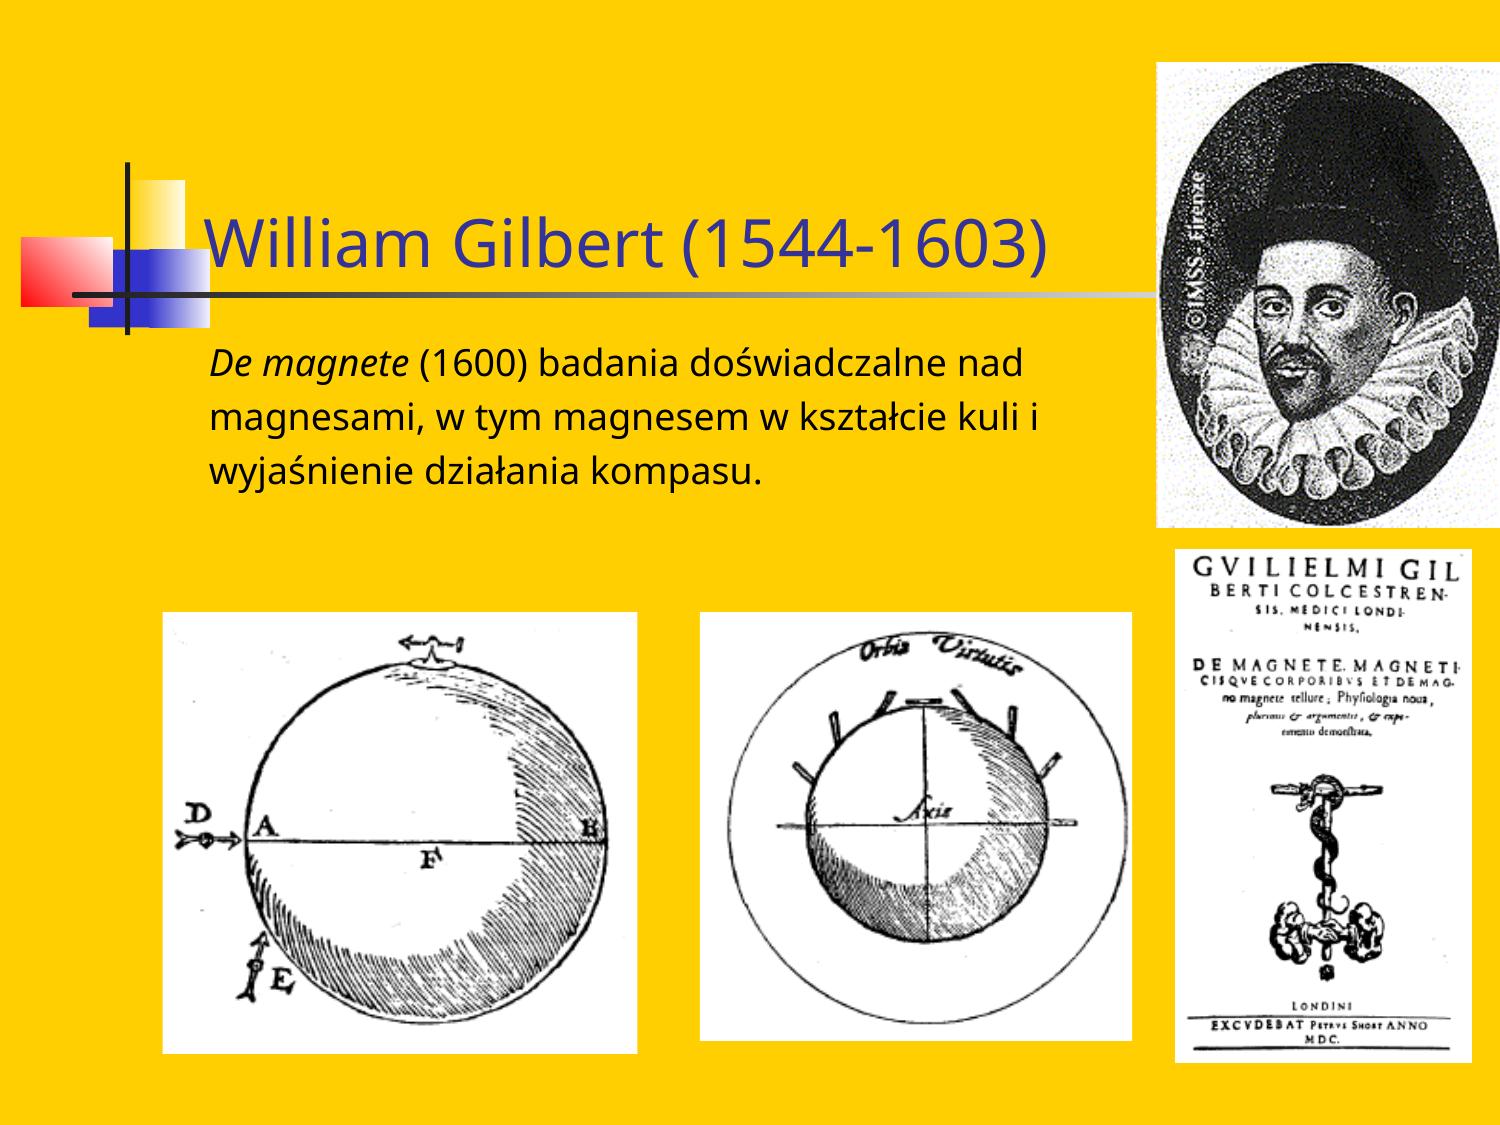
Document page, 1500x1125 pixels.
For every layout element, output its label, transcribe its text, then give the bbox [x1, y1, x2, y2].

picture [699, 612, 1133, 1041]
picture [1175, 549, 1472, 1063]
list De magnete (1600) badania doświadczalne nad magnesami, w tym magnesem w kształcie kuli i wyjaśnienie działania kompasu. [193, 331, 1469, 1007]
picture [162, 612, 638, 1054]
title William Gilbert (1544-1603) [188, 101, 1156, 289]
picture [1156, 62, 1500, 528]
